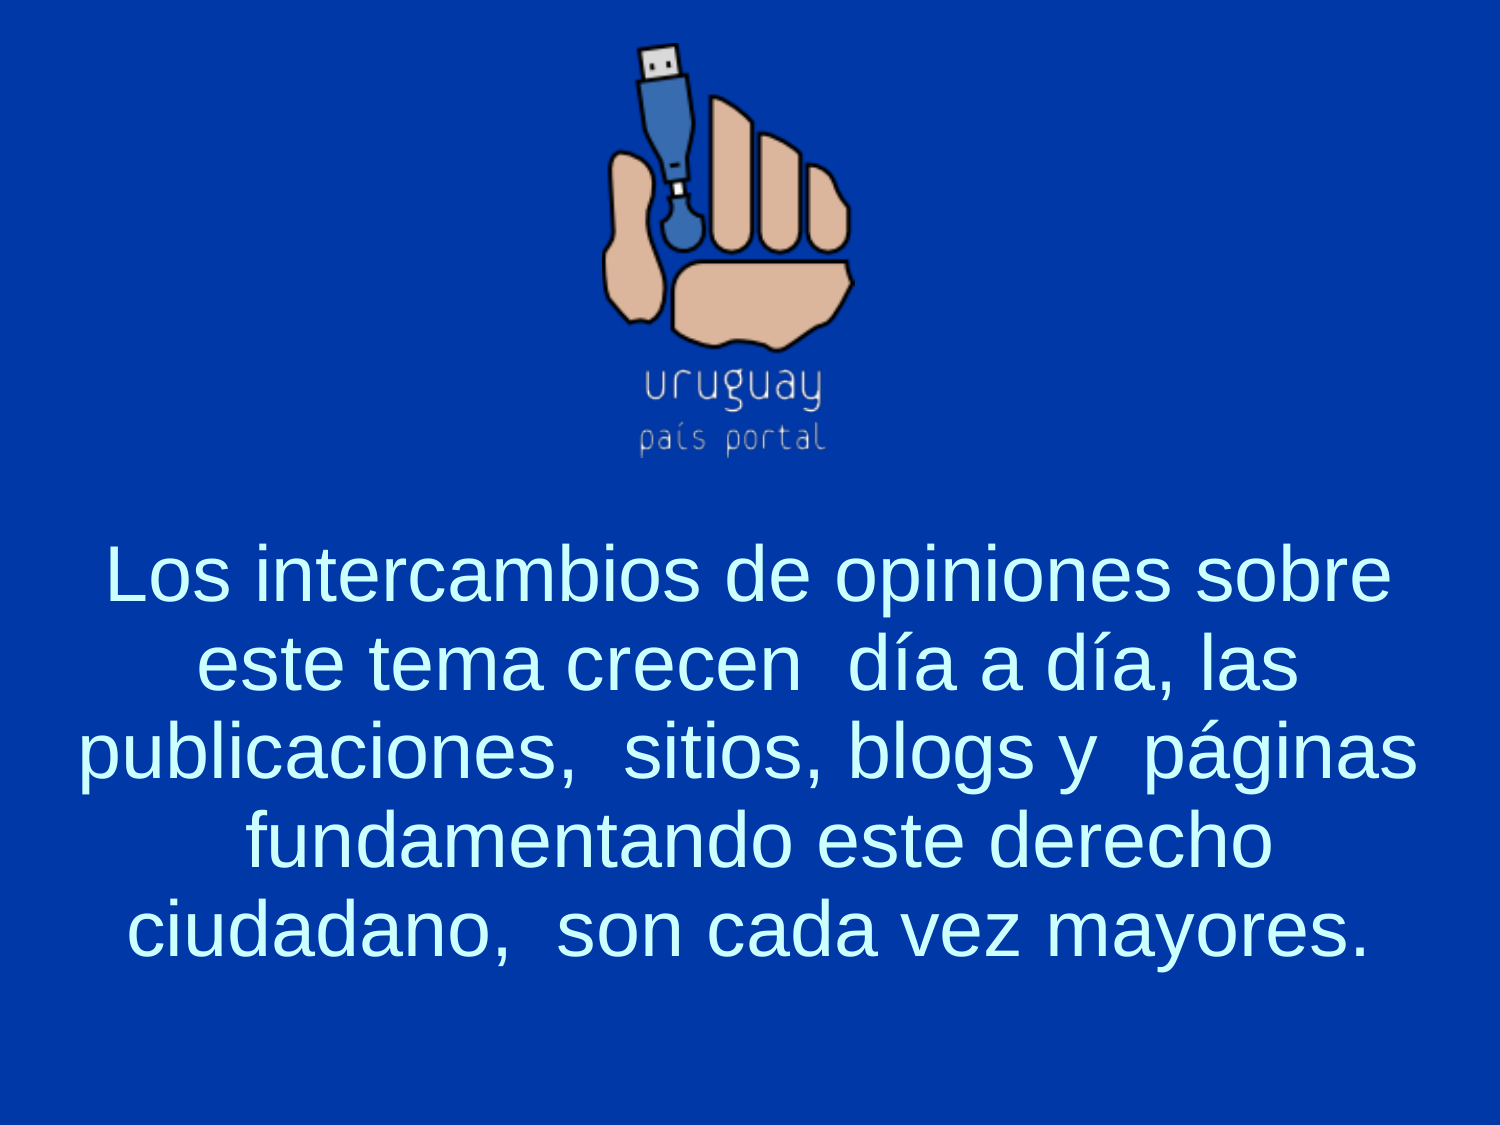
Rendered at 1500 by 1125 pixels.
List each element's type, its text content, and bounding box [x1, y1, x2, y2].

title Los intercambios de opiniones sobre este tema crecen día a día, las publicaciones, sitios, blogs y páginas fundamentando este derecho ciudadano, son cada vez mayores. [57, 379, 1442, 1124]
picture [602, 43, 855, 458]
